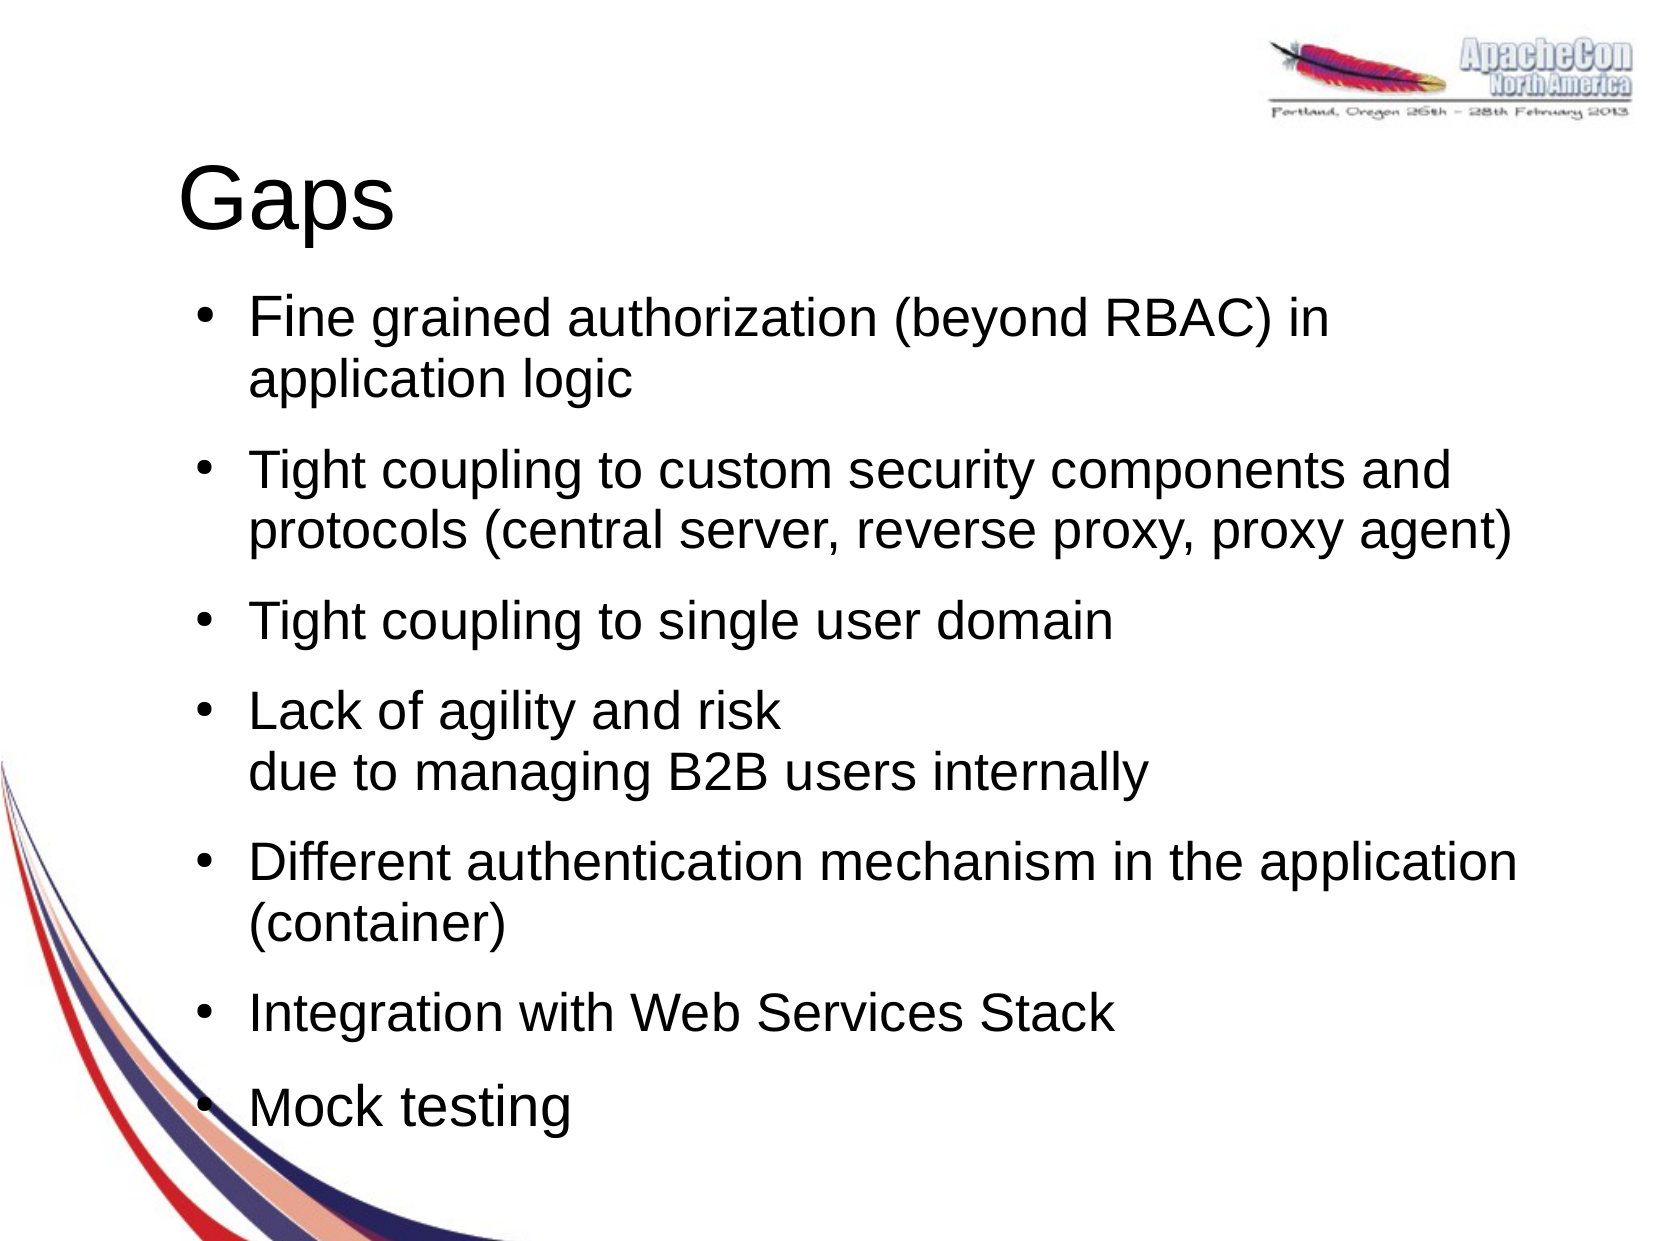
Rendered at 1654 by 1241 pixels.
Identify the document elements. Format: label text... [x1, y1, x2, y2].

title Gaps [177, 146, 1536, 250]
picture [0, 0, 1654, 1241]
list Fine grained authorization (beyond RBAC) in application logic Tight coupling to custom security components and protocols (central server, reverse proxy, proxy agent) Tight coupling to single user domain Lack of agility and risk due to managing B2B users internally Different authentication mechanism in the application (container) Integration with Web Services Stack Mock testing [177, 283, 1536, 1138]
